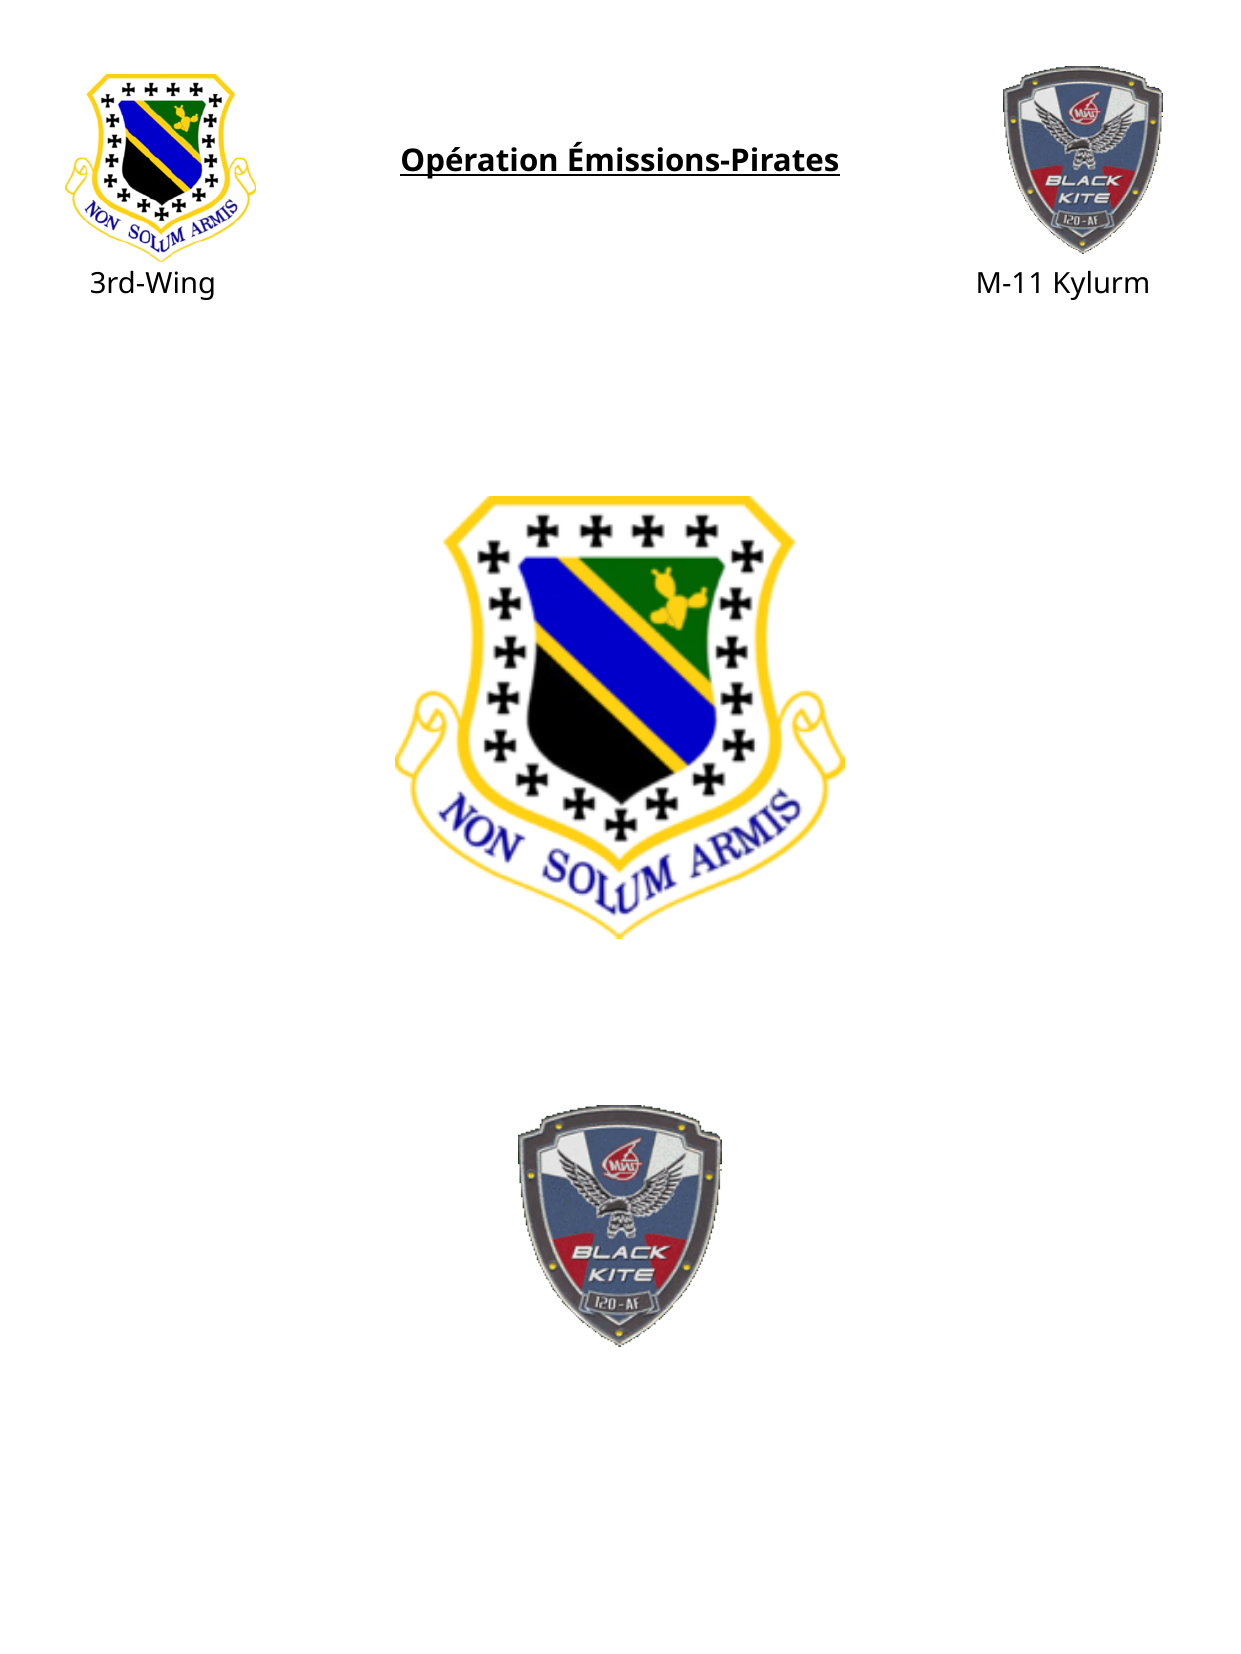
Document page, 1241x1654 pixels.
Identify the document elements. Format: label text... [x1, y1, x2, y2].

title Opération Émissions-Pirates 3rd-Wing M-11 Kylurm [62, 42, 1179, 313]
picture [65, 74, 256, 263]
picture [518, 1105, 722, 1347]
picture [395, 496, 845, 939]
picture [1003, 66, 1163, 254]
